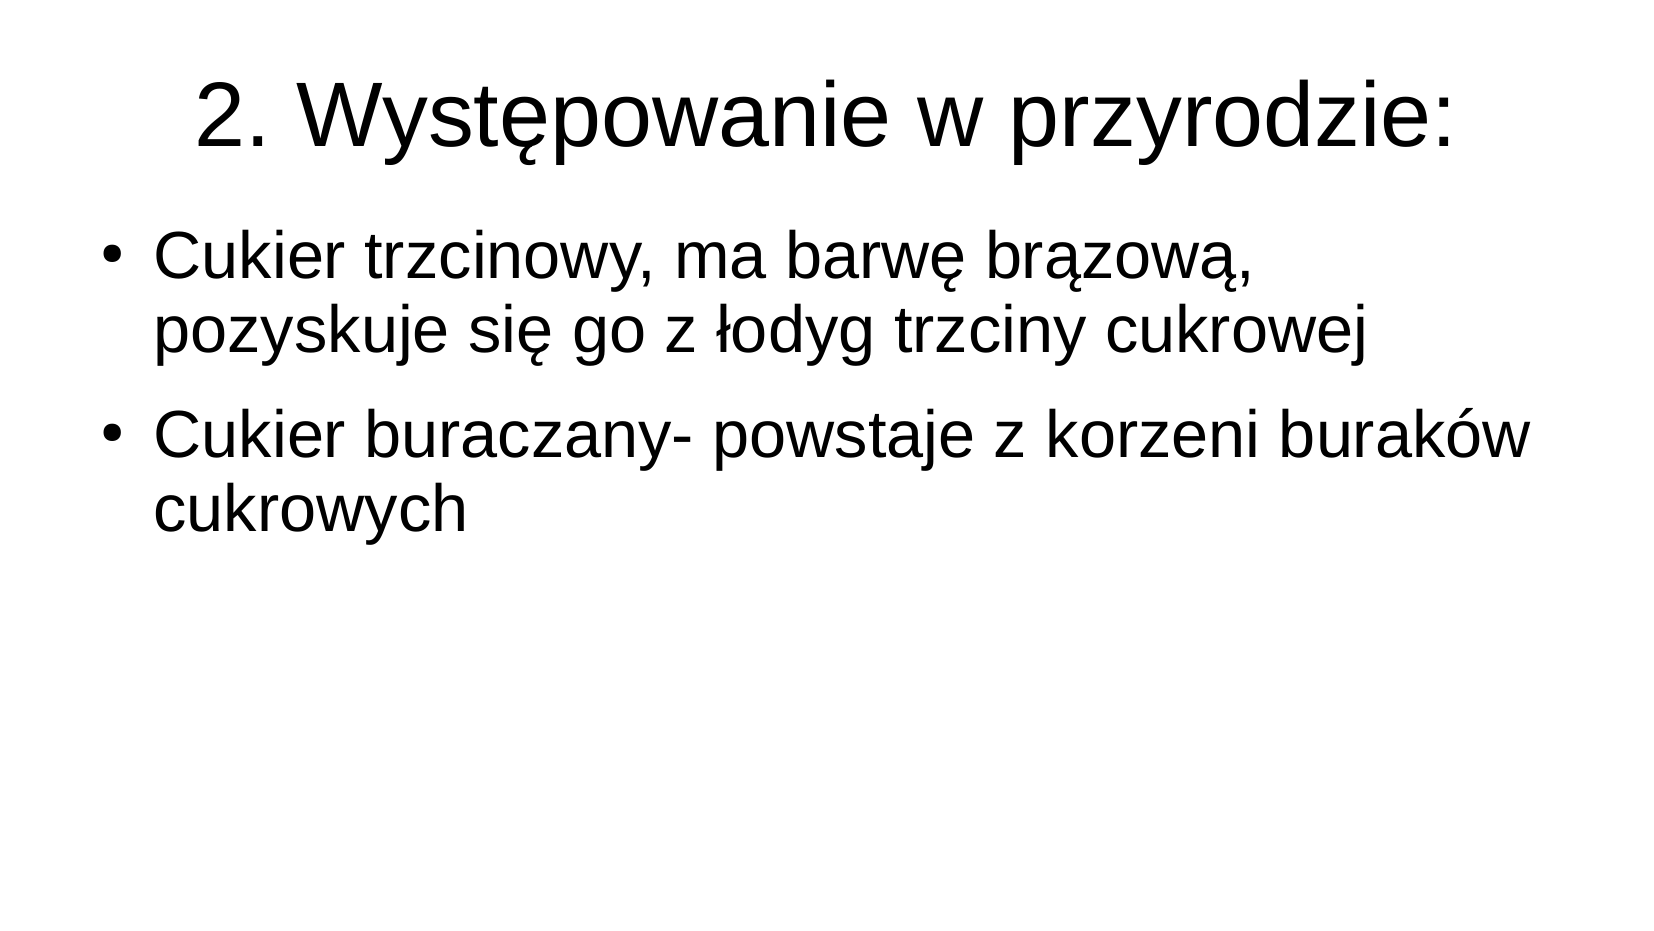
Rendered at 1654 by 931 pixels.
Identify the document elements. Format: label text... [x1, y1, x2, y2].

list Cukier trzcinowy, ma barwę brązową, pozyskuje się go z łodyg trzciny cukrowej Cukier buraczany- powstaje z korzeni buraków cukrowych [82, 217, 1571, 758]
title 2. Występowanie w przyrodzie: [82, 37, 1571, 193]
